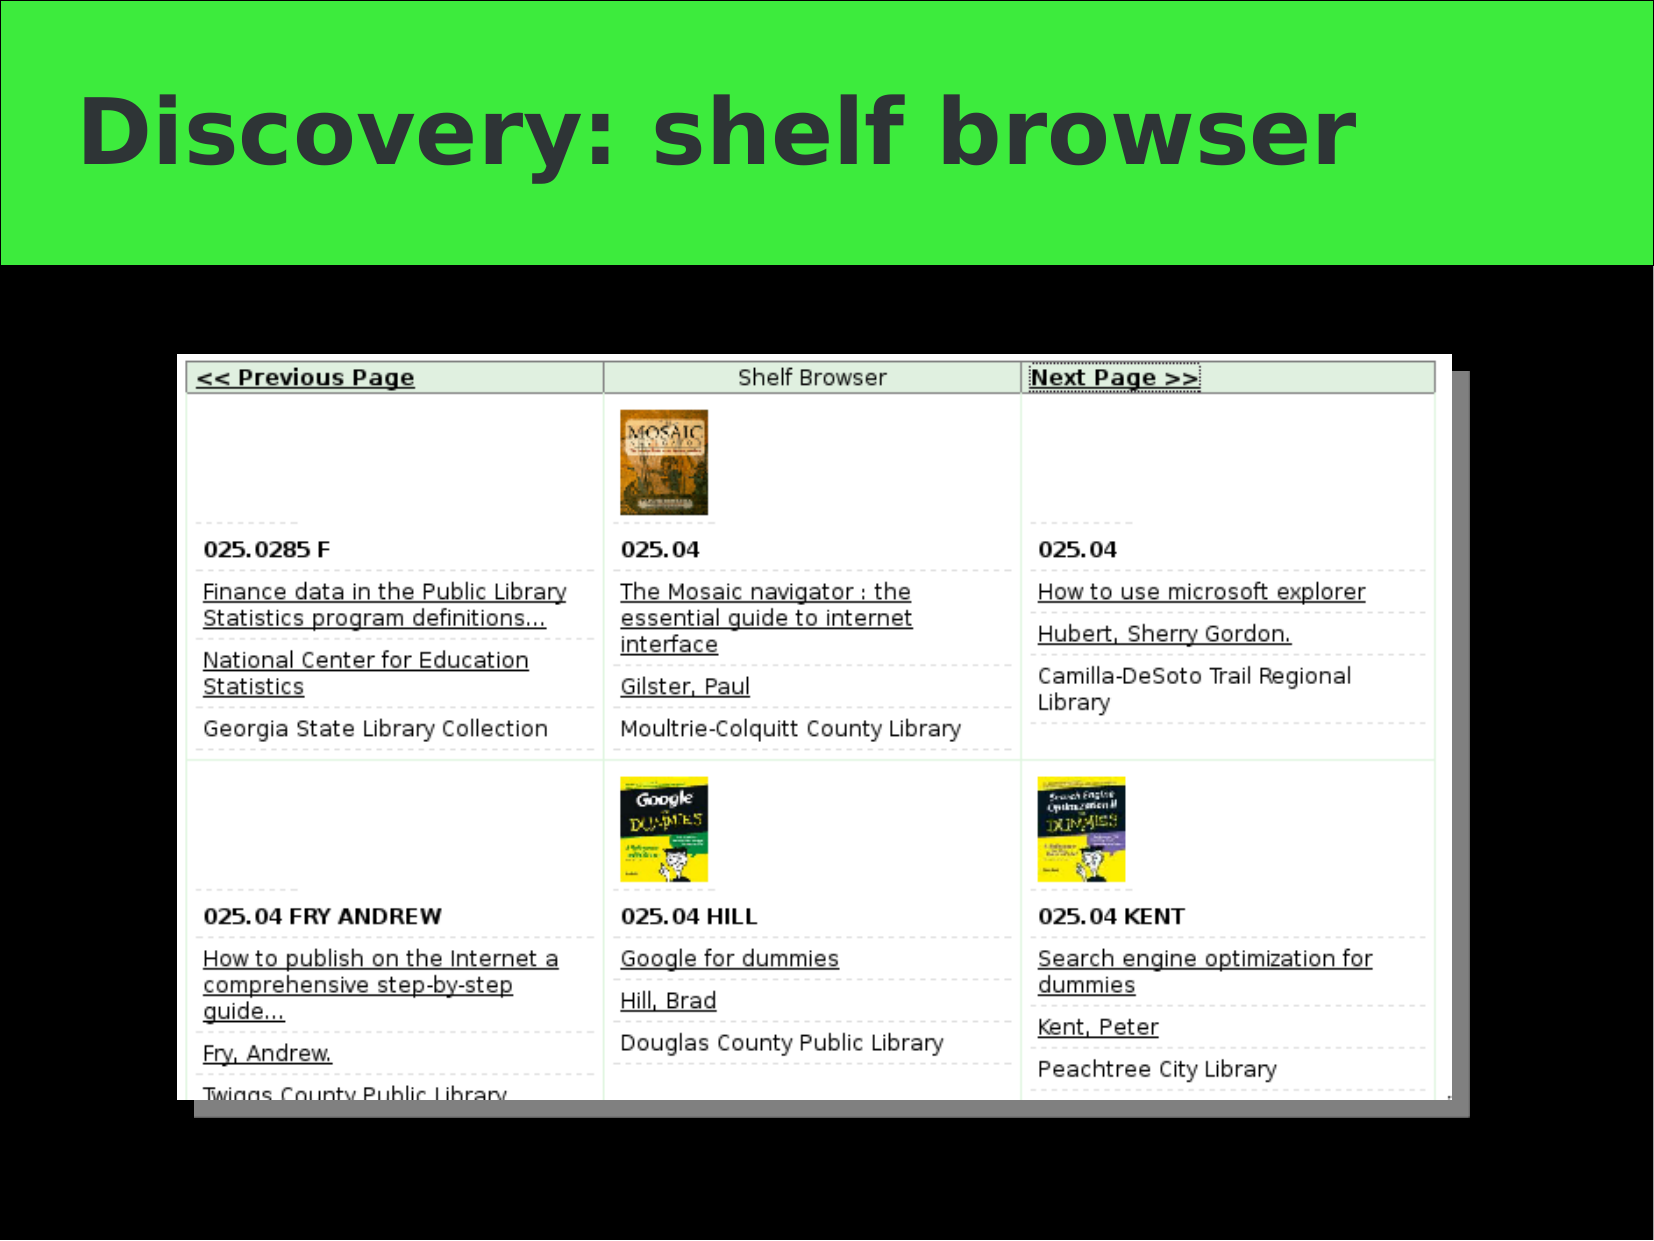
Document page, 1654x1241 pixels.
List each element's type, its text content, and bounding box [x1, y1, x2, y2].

picture [177, 354, 1452, 1100]
title Discovery: shelf browser [76, 36, 1565, 229]
